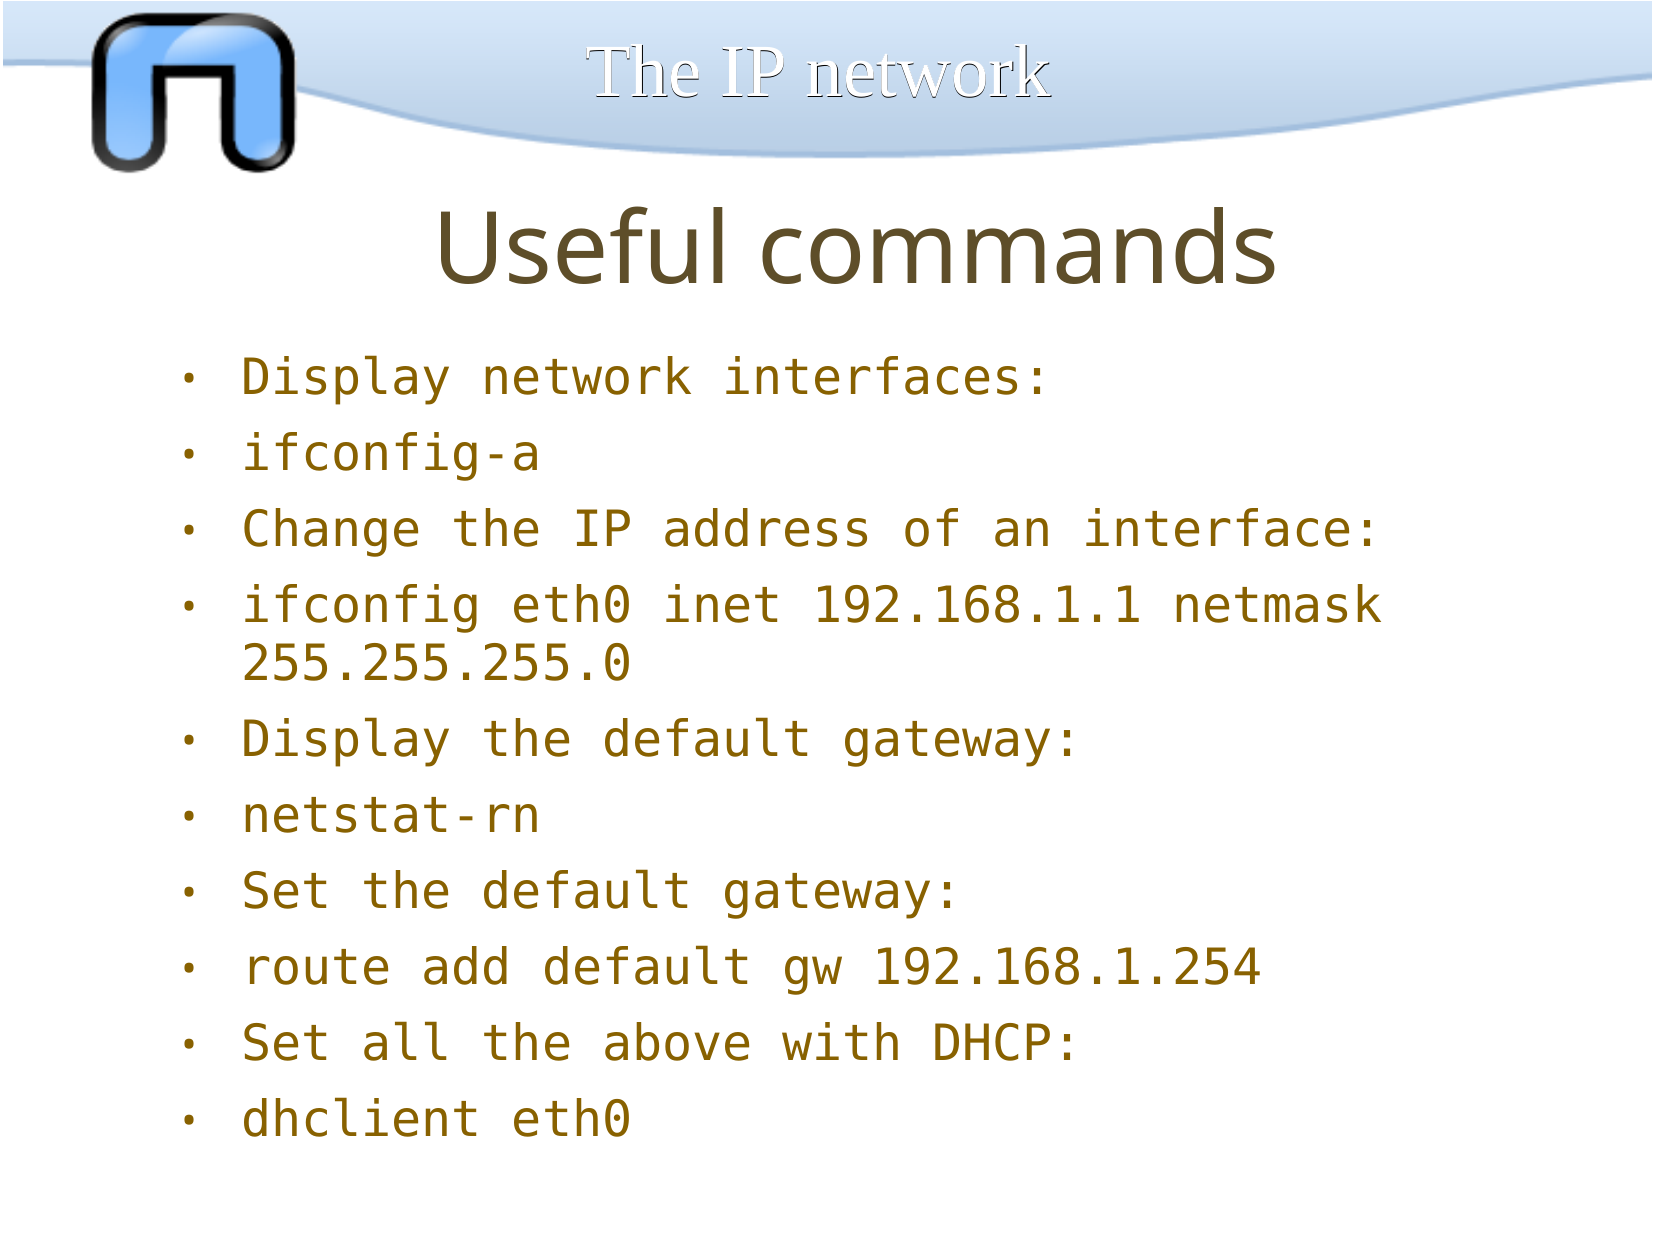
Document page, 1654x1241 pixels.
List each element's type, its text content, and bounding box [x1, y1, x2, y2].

text_box The IP network [573, 29, 1063, 82]
picture [0, 0, 1654, 1241]
list Display network interfaces: ifconfig-a Change the IP address of an interface: ifconfig eth0 inet 192.168.1.1 netmask 255.255.255.0 Display the default gateway: netstat-rn Set the default gateway: route add default gw 192.168.1.254 Set all the above with DHCP: dhclient eth0 [147, 408, 1565, 1241]
title Useful commands [147, 82, 1565, 408]
